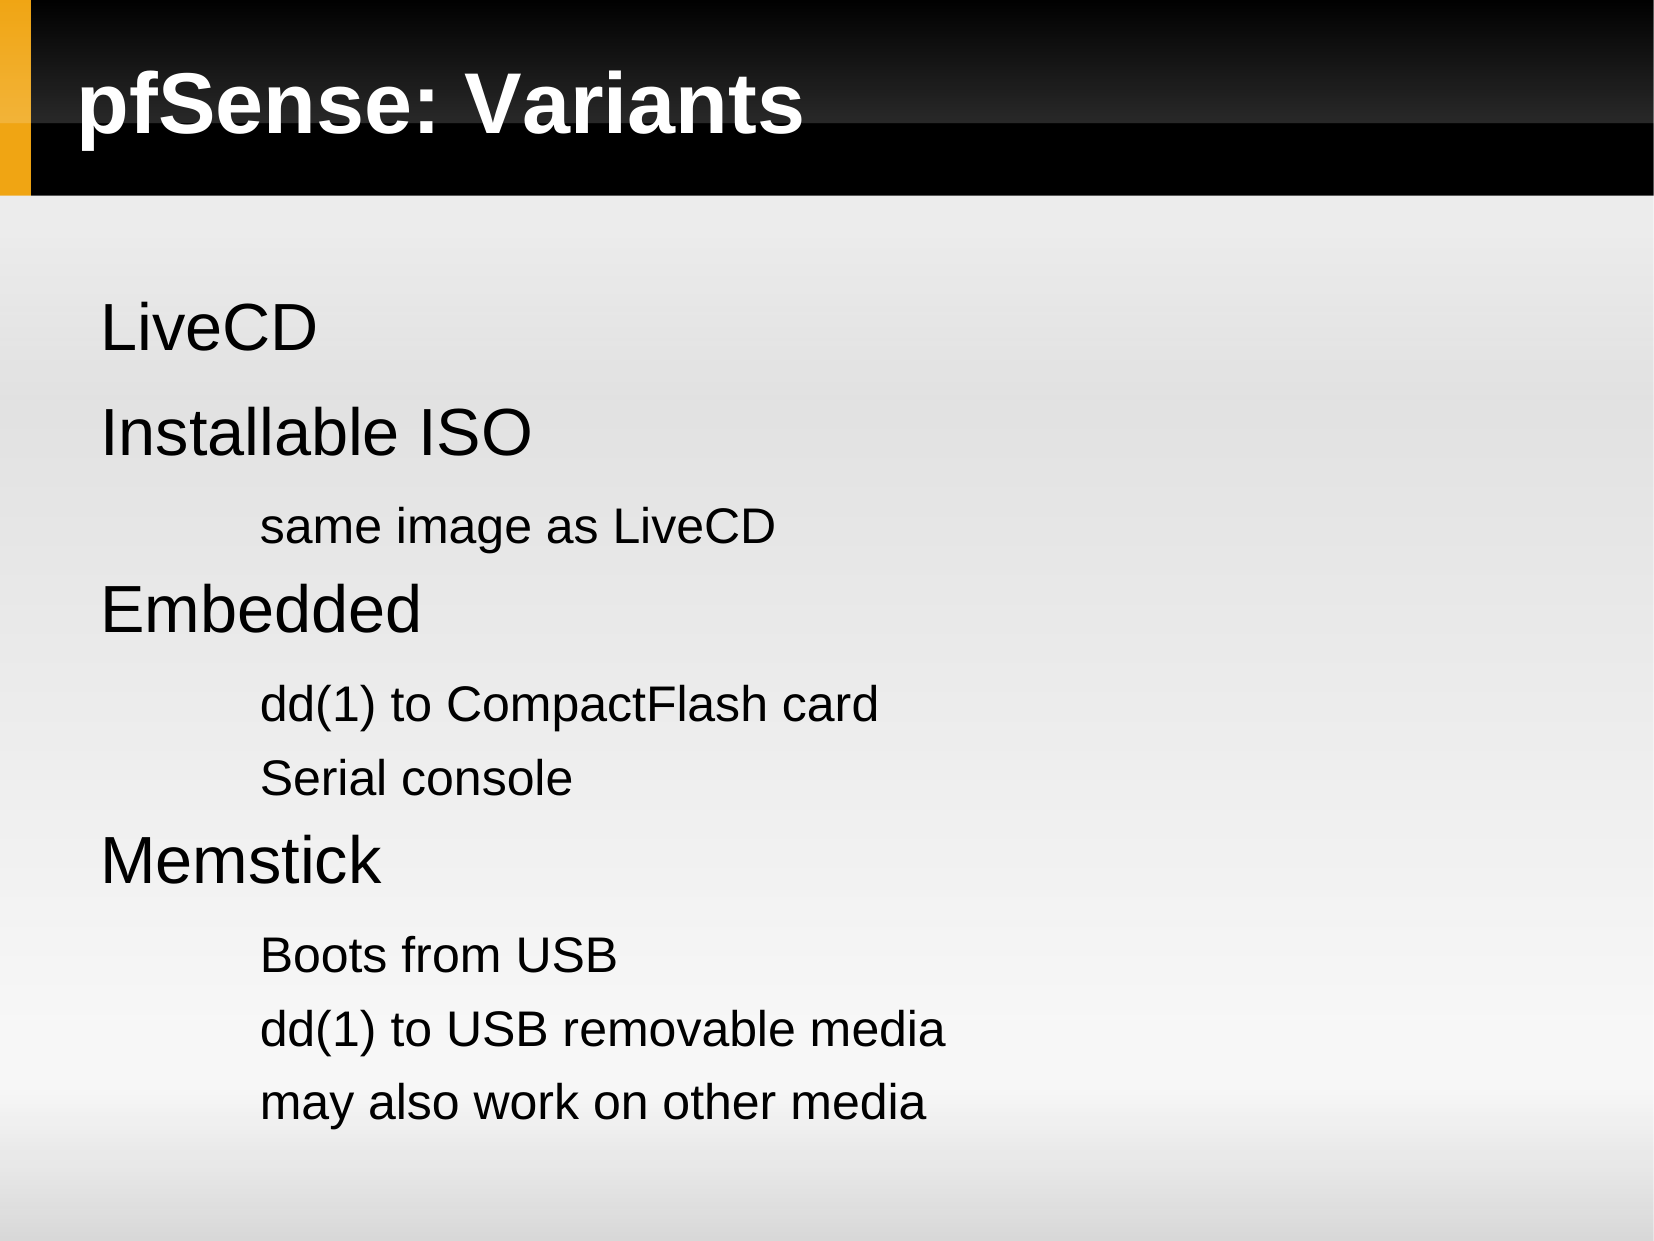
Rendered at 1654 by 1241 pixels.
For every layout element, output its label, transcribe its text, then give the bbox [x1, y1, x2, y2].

picture [0, 0, 1654, 1241]
title pfSense: Variants [76, 0, 1565, 208]
list LiveCD Installable ISO same image as LiveCD Embedded dd(1) to CompactFlash card Serial console Memstick Boots from USB dd(1) to USB removable media may also work on other media [82, 290, 1571, 1131]
